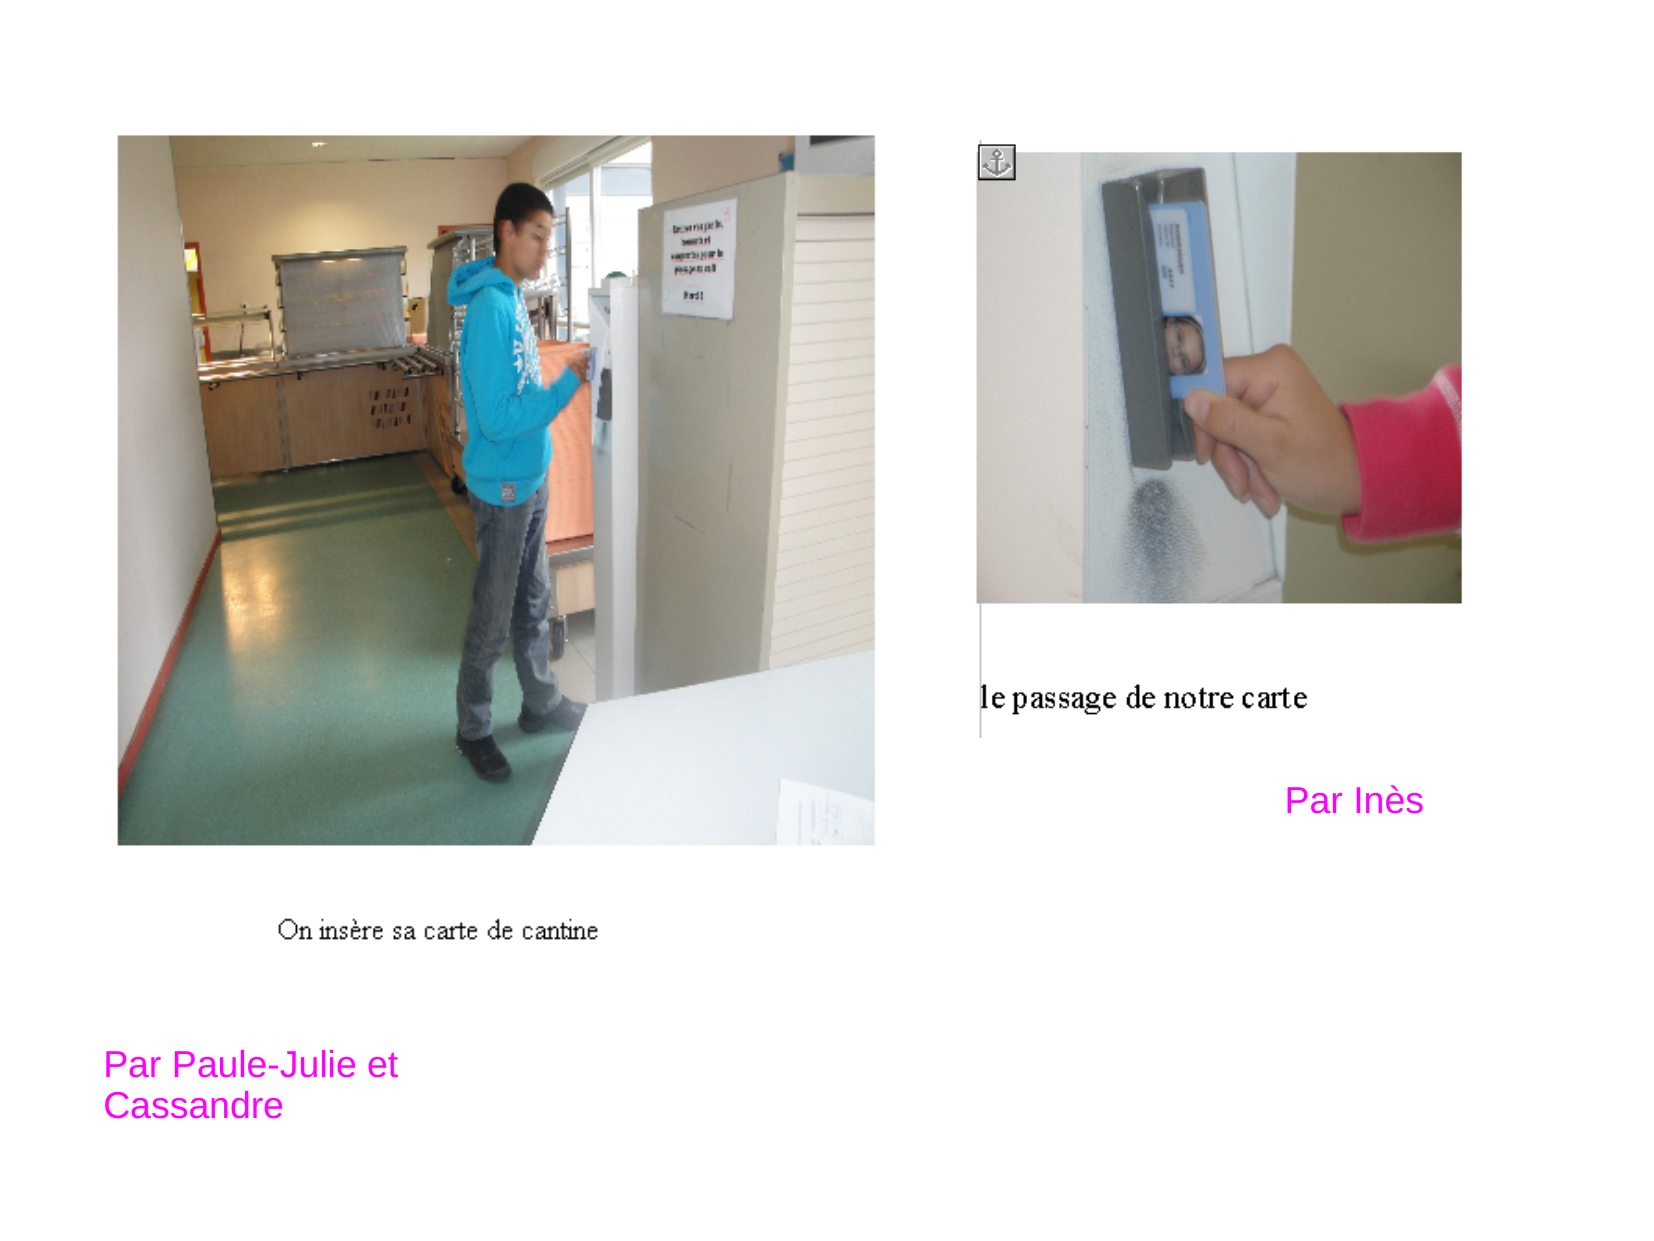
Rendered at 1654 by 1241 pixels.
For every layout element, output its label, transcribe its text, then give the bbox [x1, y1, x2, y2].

picture [944, 140, 1509, 739]
text_box Par Inès [1269, 769, 1477, 827]
text_box Par Paule-Julie et Cassandre [88, 1033, 562, 1133]
picture [59, 88, 916, 1004]
